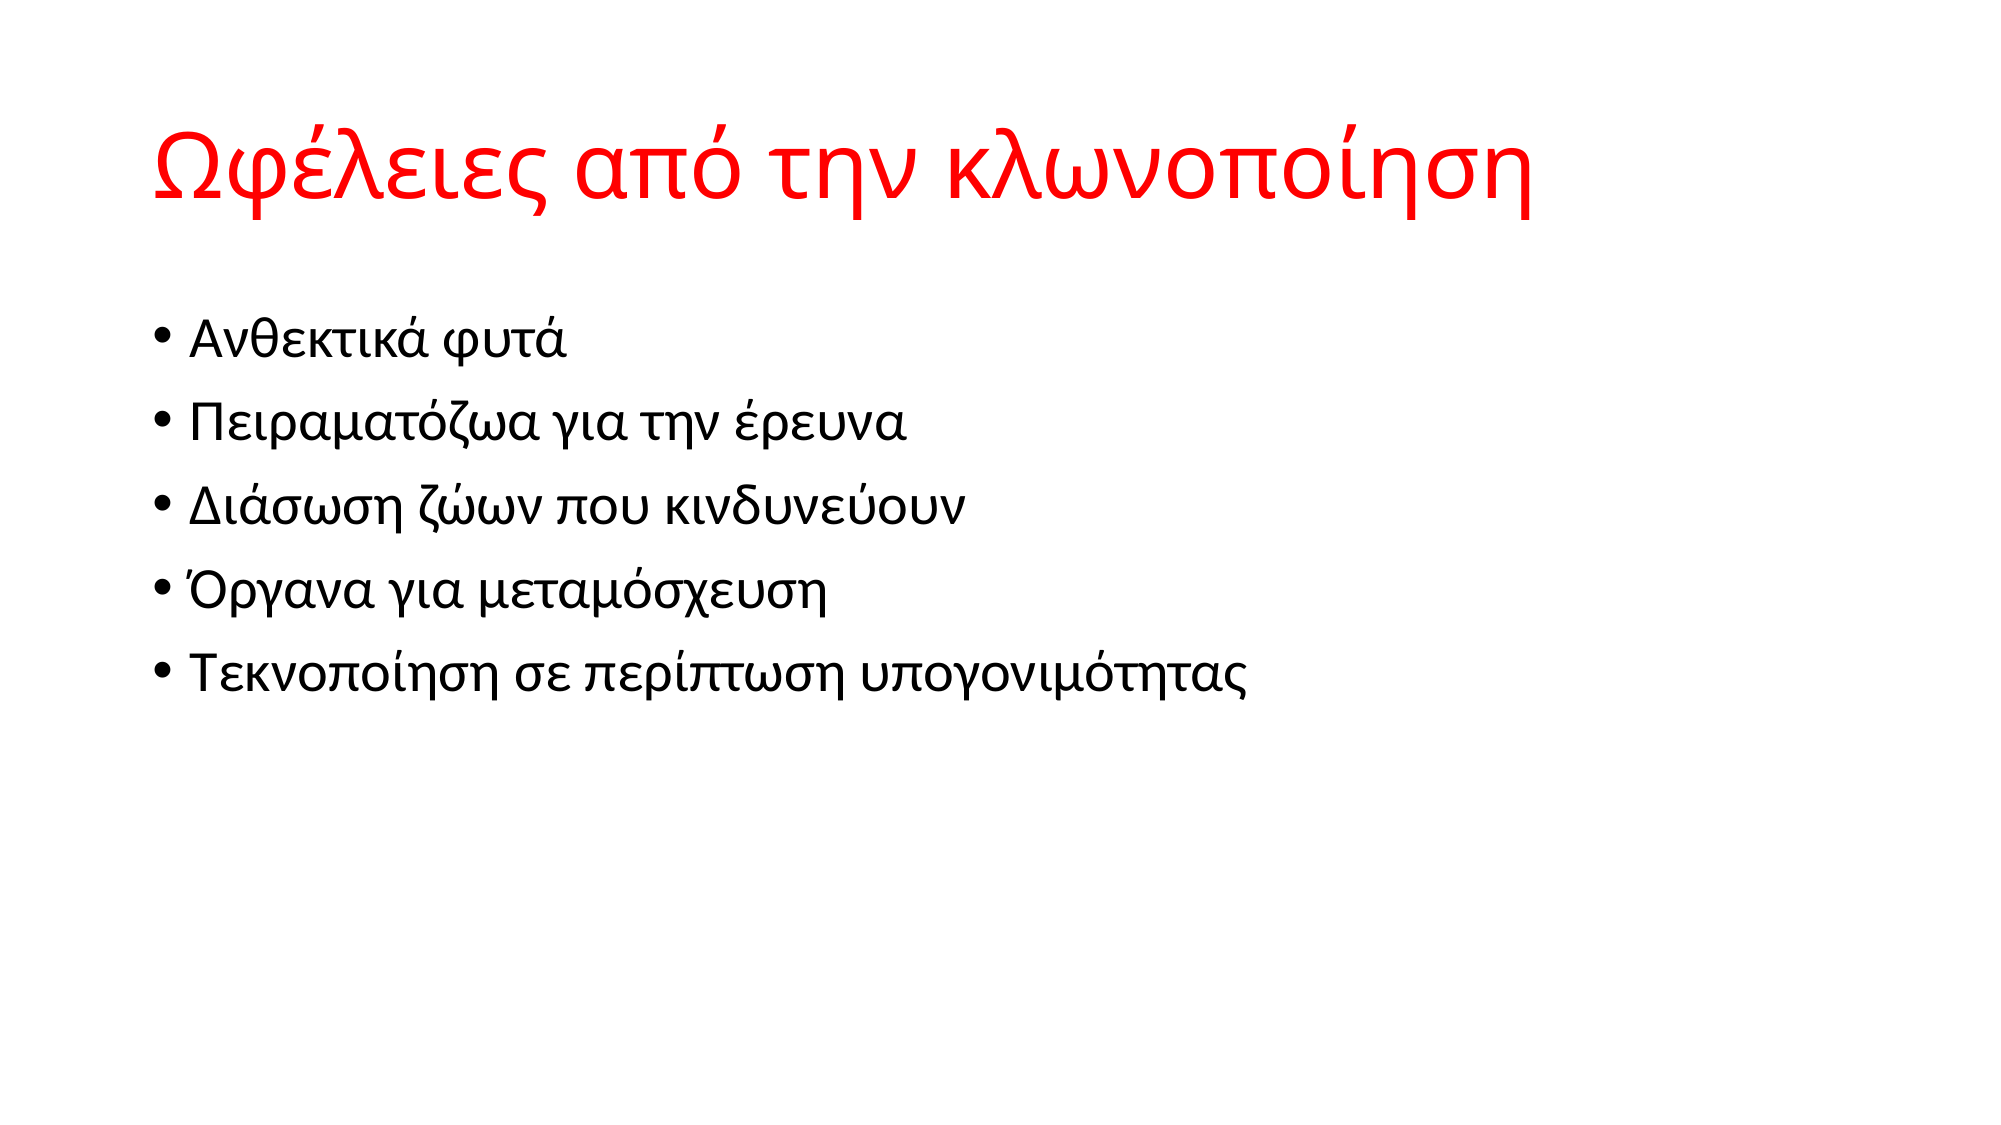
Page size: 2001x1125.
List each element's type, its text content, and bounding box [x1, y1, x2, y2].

title Ωφέλειες από την κλωνοποίηση [137, 59, 1863, 278]
list Ανθεκτικά φυτά Πειραματόζωα για την έρευνα Διάσωση ζώων που κινδυνεύουν Όργανα για μεταμόσχευση Τεκνοποίηση σε περίπτωση υπογονιμότητας [137, 299, 1863, 1014]
